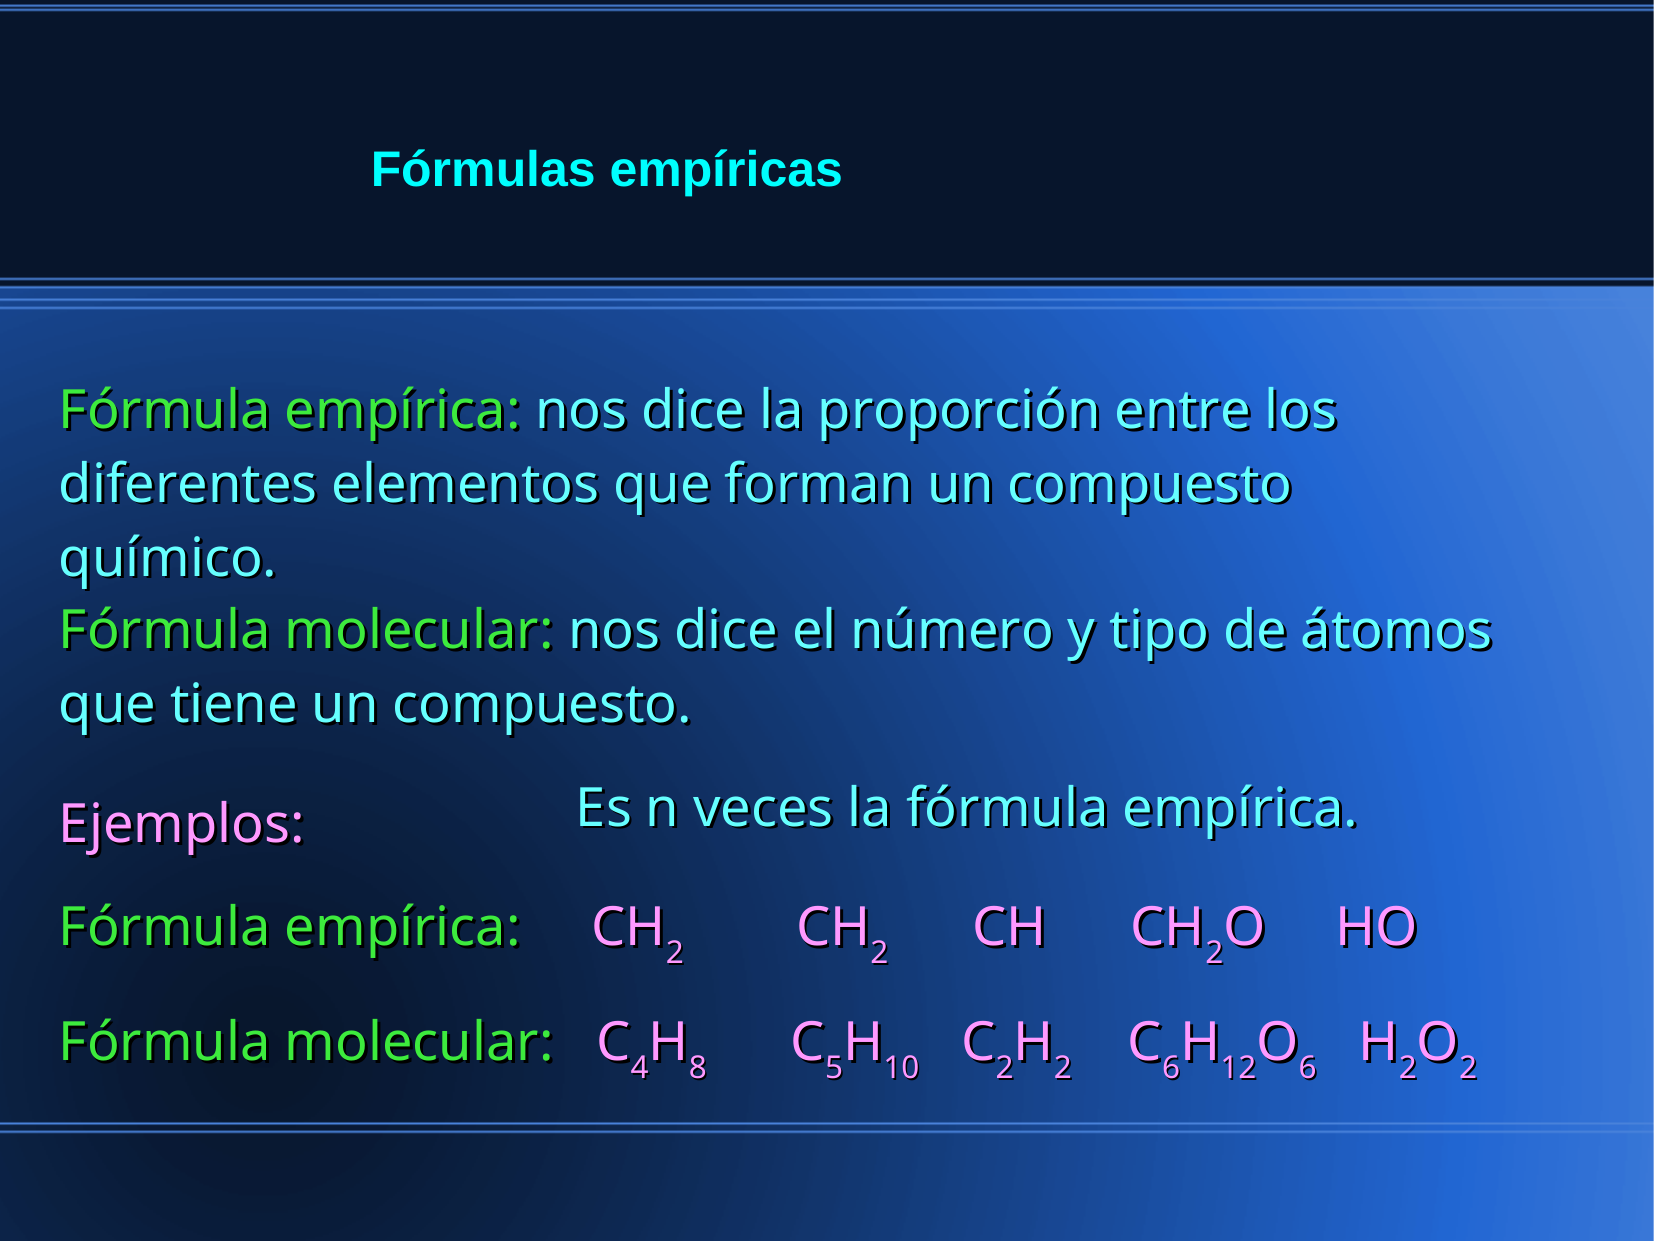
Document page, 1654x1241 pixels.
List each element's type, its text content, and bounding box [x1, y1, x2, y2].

title Fórmulas empíricas [32, 118, 1182, 220]
text_box Fórmula empírica: nos dice la proporción entre los diferentes elementos que forman un compuesto químico. [59, 370, 1506, 561]
text_box Fórmula molecular: nos dice el número y tipo de átomos que tiene un compuesto. Es n veces la fórmula empírica. [59, 590, 1506, 784]
picture [0, 0, 1654, 1241]
text_box Ejemplos: Fórmula empírica: CH2 CH2 CH CH2O HO Fórmula molecular: C4H8 C5H10 C2H2 C6H12O6 H2O2 [59, 784, 1625, 1152]
